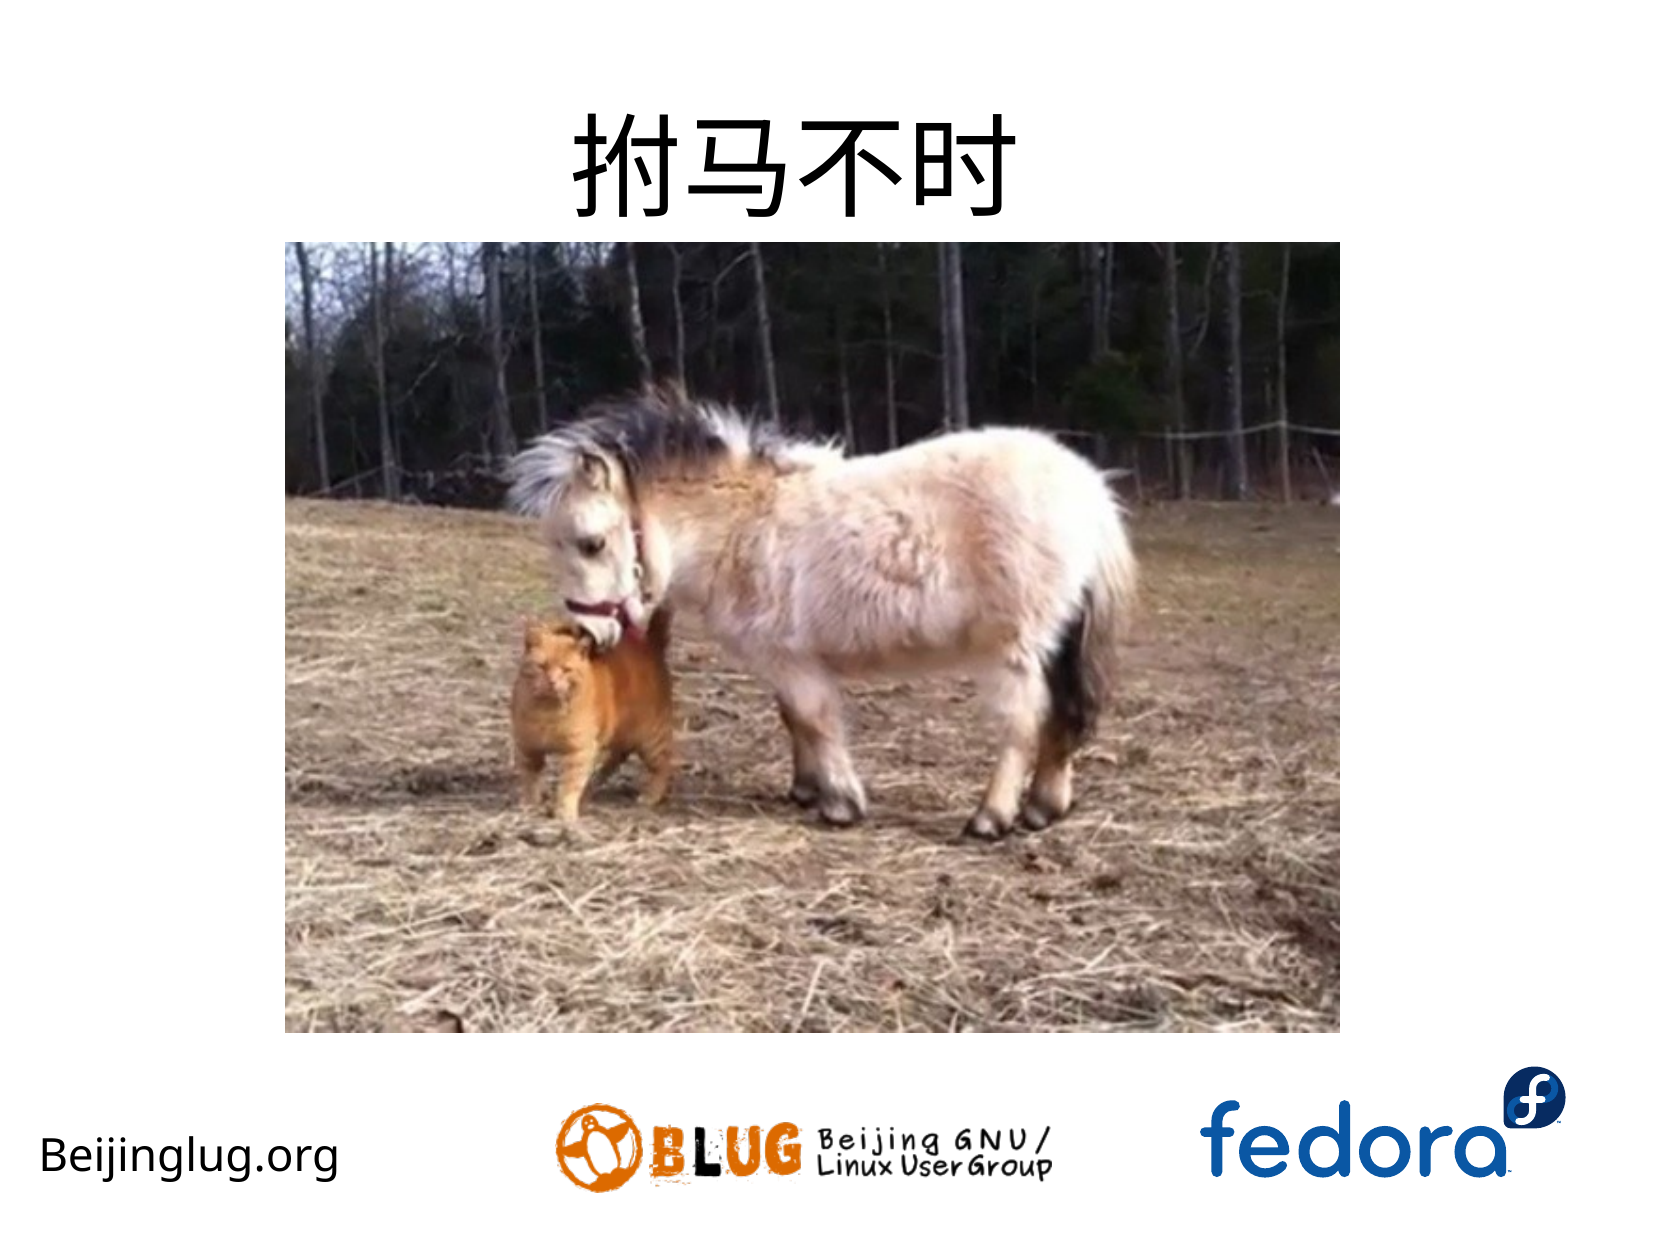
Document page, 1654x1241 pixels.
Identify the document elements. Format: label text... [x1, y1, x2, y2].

text_box 拊马不时 [555, 70, 1035, 233]
picture [555, 1103, 1052, 1193]
picture [285, 242, 1340, 1033]
